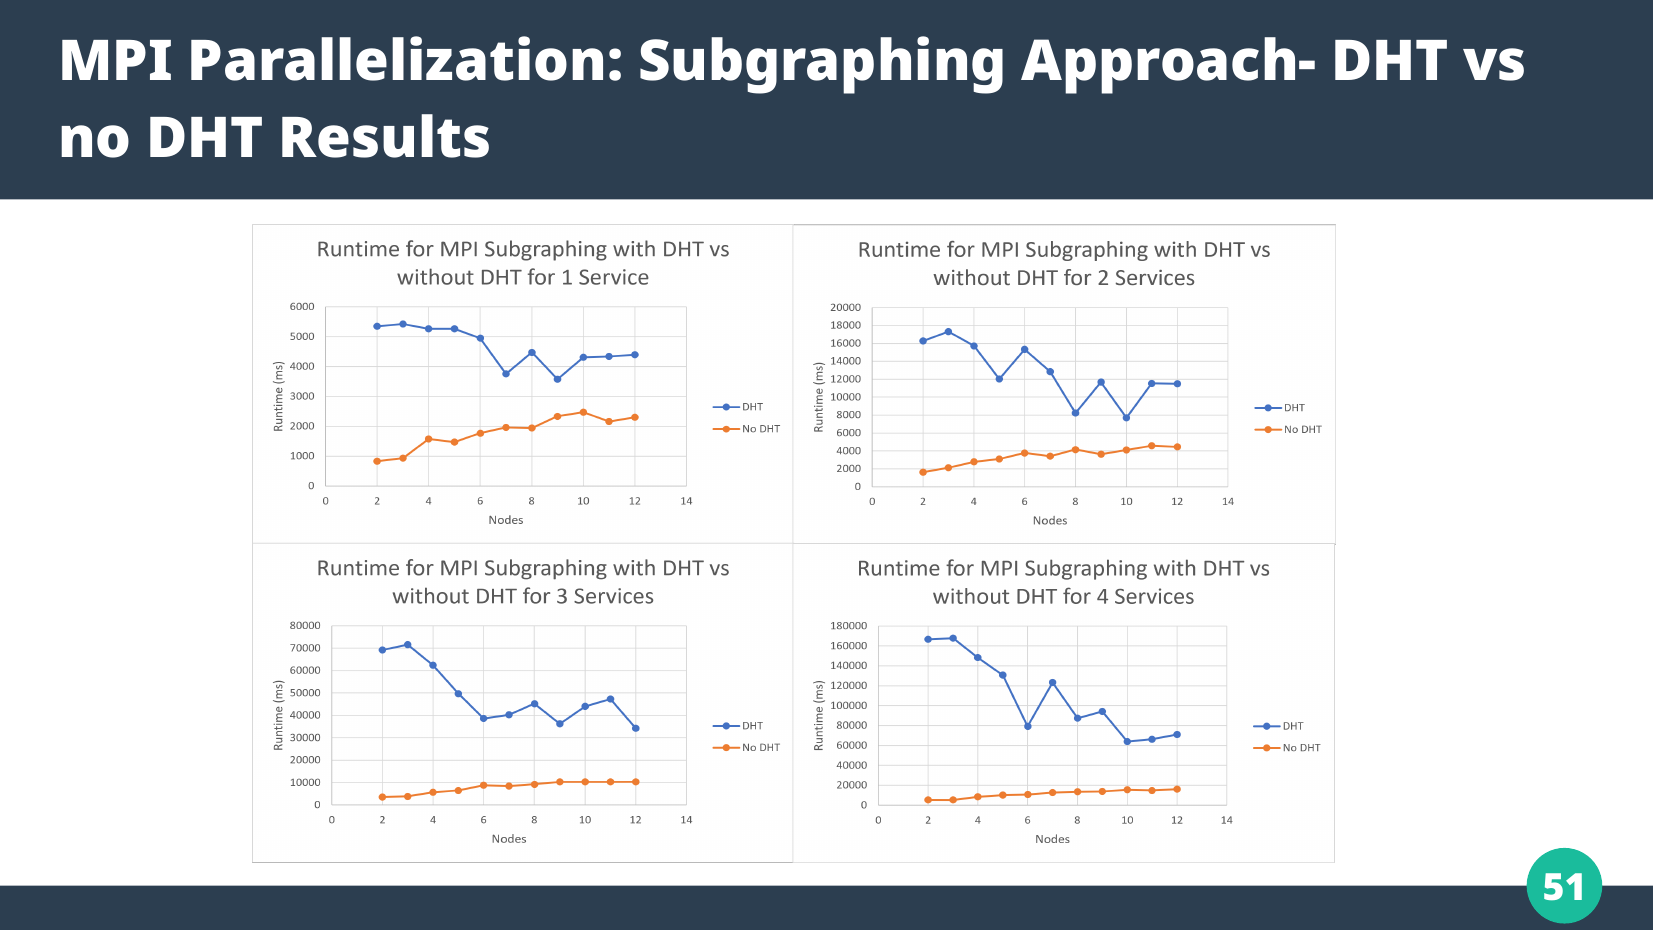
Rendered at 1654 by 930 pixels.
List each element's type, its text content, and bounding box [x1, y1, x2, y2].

picture [252, 224, 1336, 863]
title MPI Parallelization: Subgraphing Approach- DHT vs no DHT Results [58, 37, 1594, 156]
